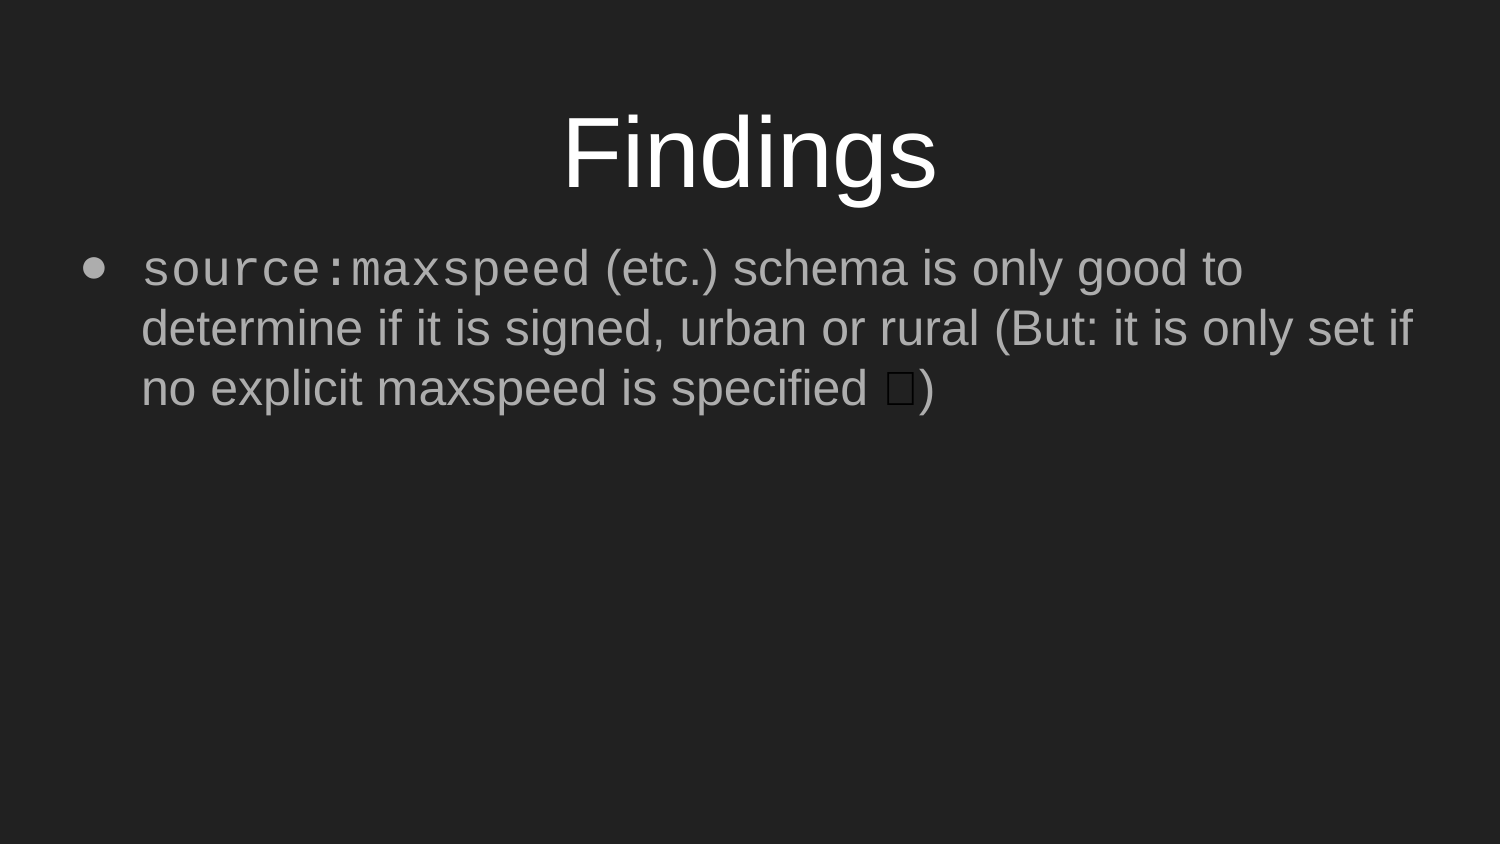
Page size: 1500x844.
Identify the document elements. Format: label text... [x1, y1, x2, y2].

list source:maxspeed (etc.) schema is only good to determine if it is signed, urban or rural (But: it is only set if no explicit maxspeed is specified 🙁) [51, 220, 1449, 821]
title Findings [51, 72, 1449, 220]
